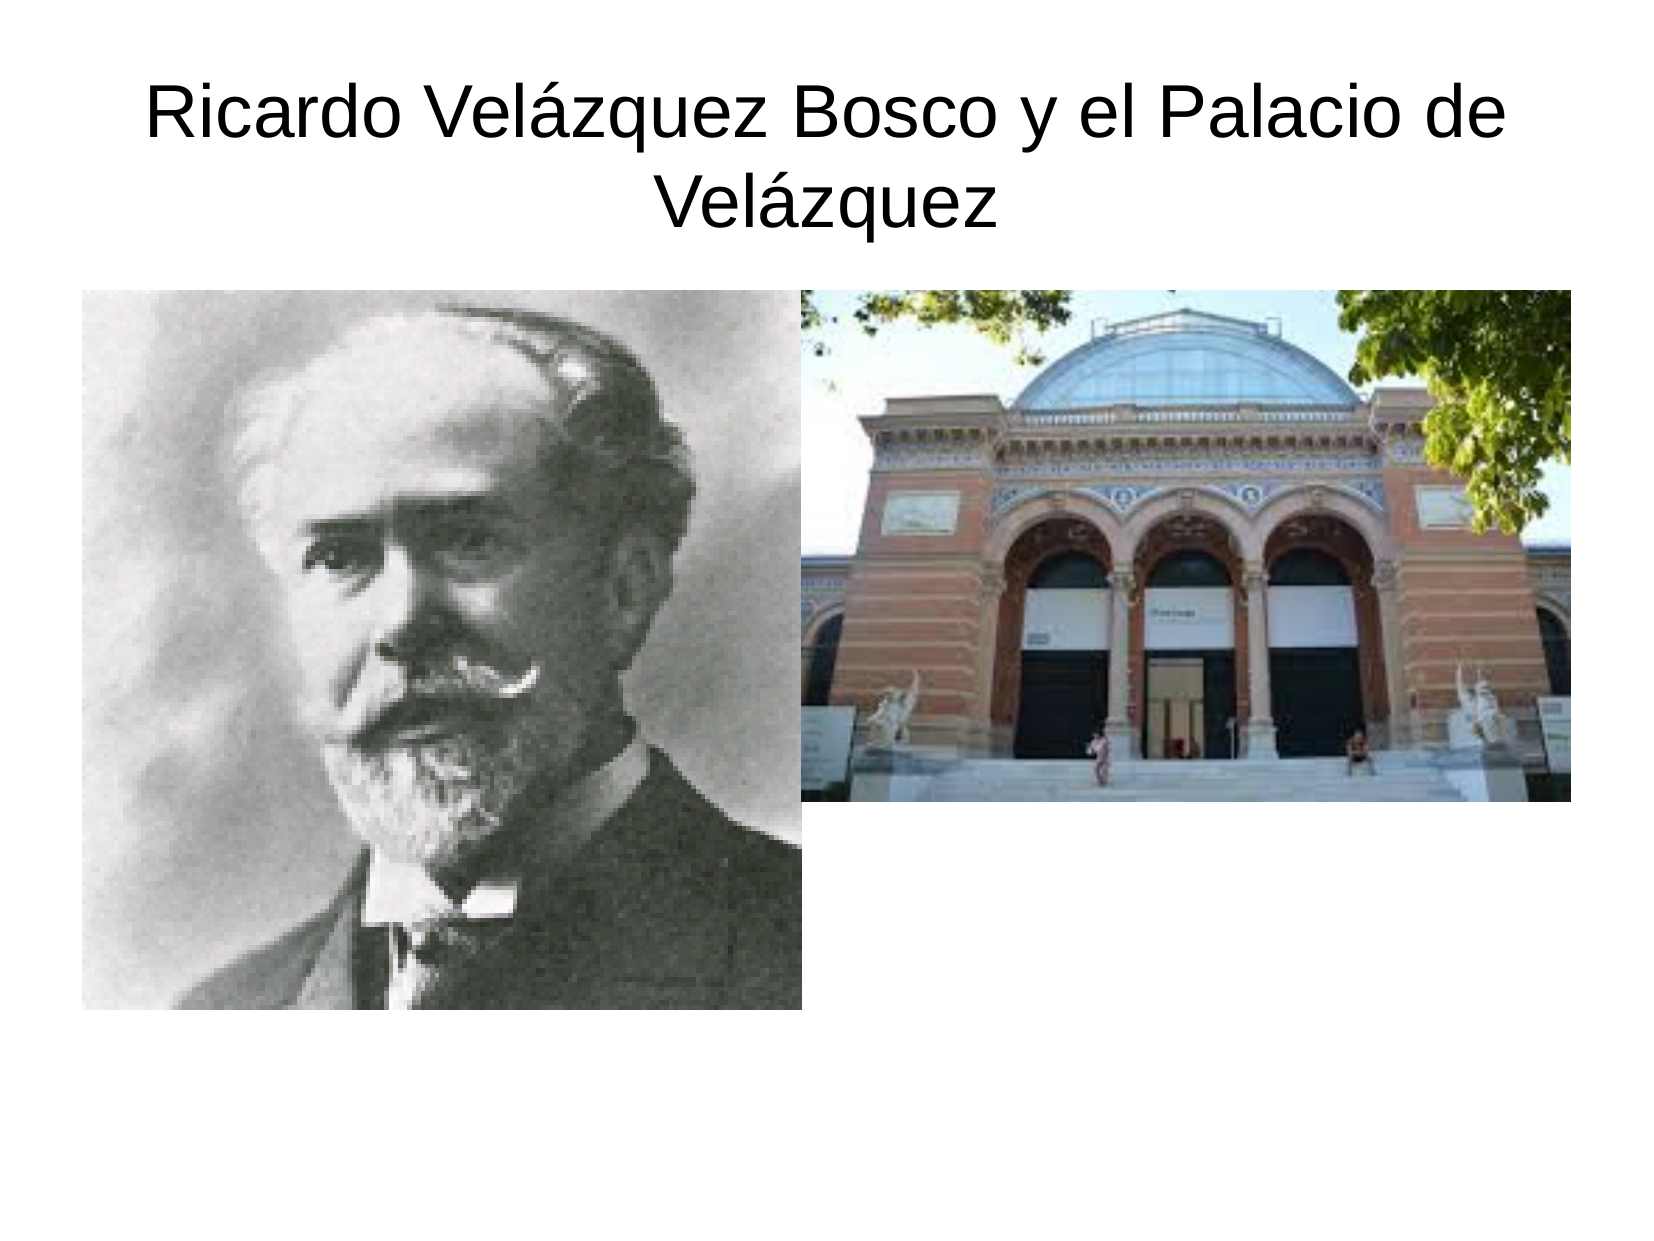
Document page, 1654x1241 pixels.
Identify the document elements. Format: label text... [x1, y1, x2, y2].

picture [82, 290, 1571, 1010]
title Ricardo Velázquez Bosco y el Palacio de Velázquez [82, 49, 1571, 257]
